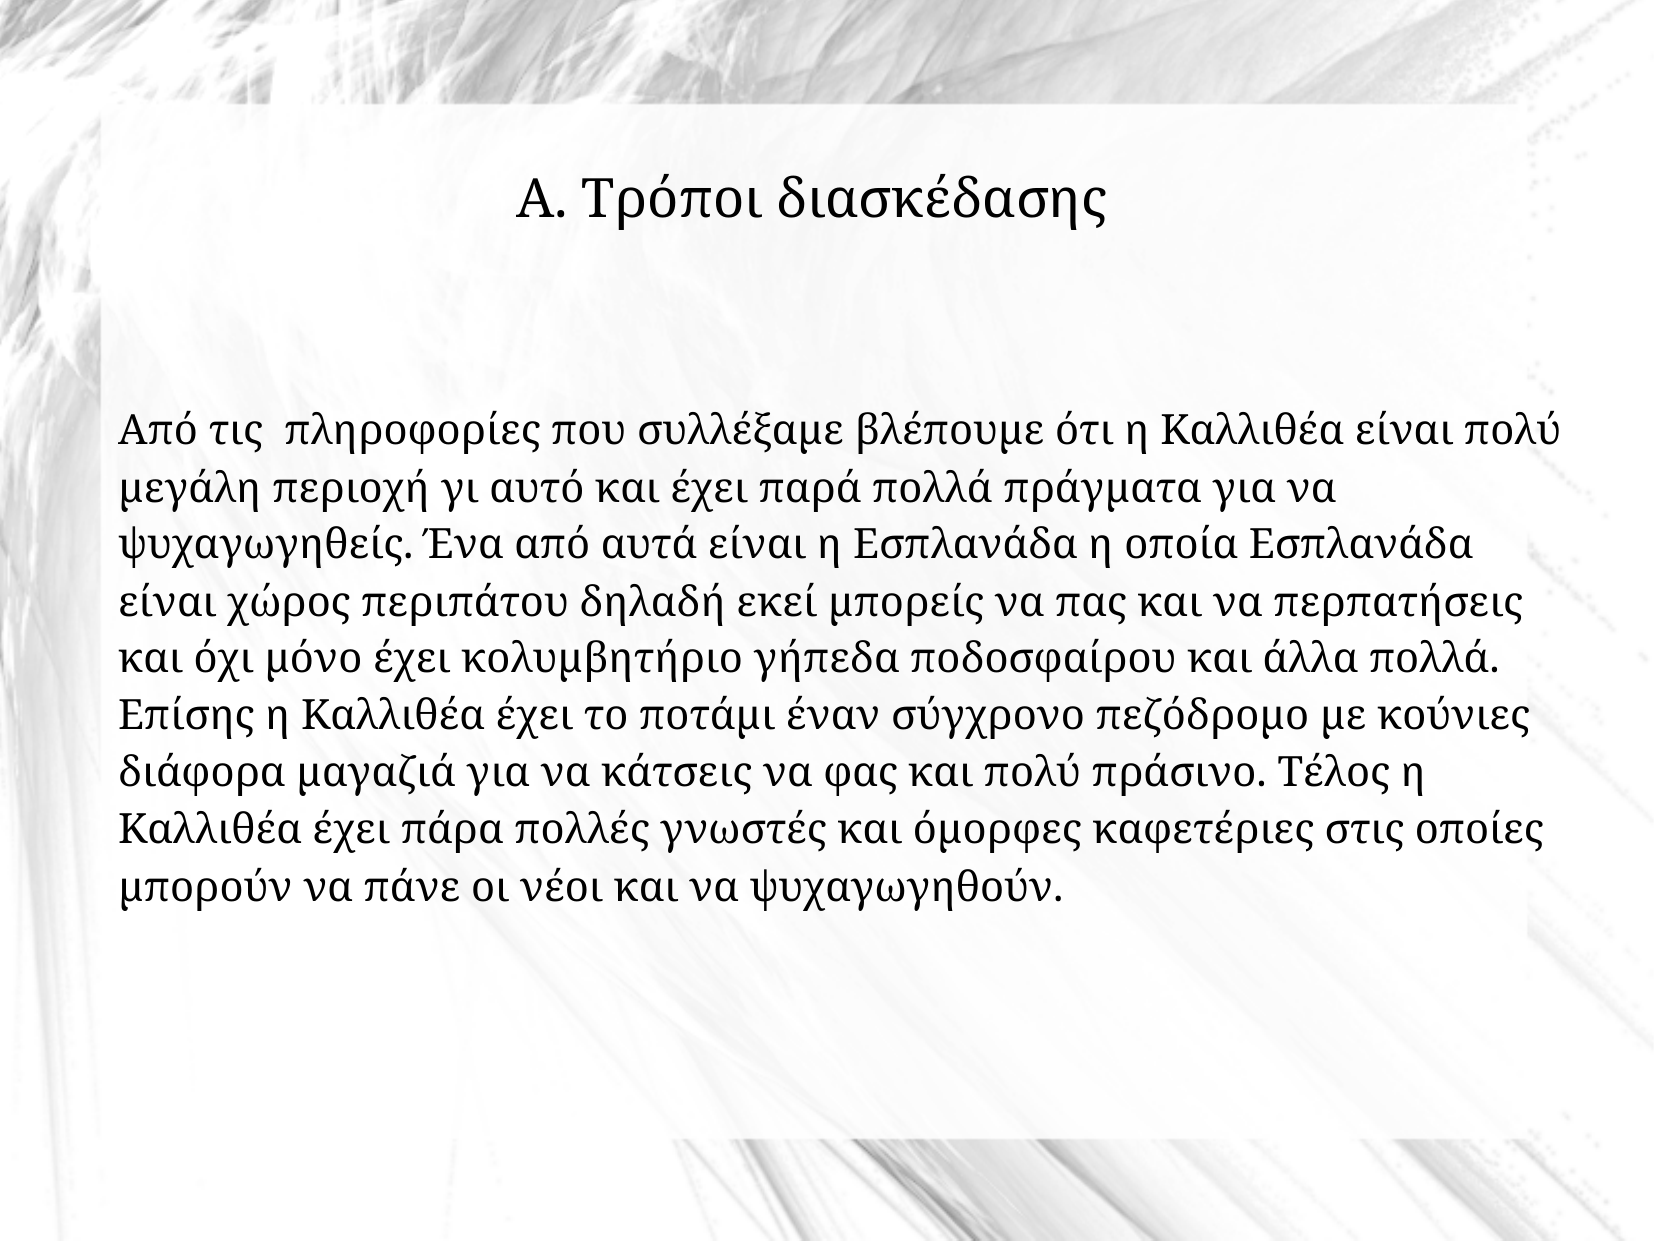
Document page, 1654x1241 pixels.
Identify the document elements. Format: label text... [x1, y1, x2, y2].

picture [0, 0, 1654, 1241]
list Από τις πληροφορίες που συλλέξαμε βλέπουμε ότι η Καλλιθέα είναι πολύ μεγάλη περιοχή γι αυτό και έχει παρά πολλά πράγματα για να ψυχαγωγηθείς. Ένα από αυτά είναι η Εσπλανάδα η οποία Εσπλανάδα είναι χώρος περιπάτου δηλαδή εκεί μπορείς να πας και να περπατήσεις και όχι μόνο έχει κολυμβητήριο γήπεδα ποδοσφαίρου και άλλα πολλά. Επίσης η Καλλιθέα έχει το ποτάμι έναν σύγχρονο πεζόδρομο με κούνιες διάφορα μαγαζιά για να κάτσεις να φας και πολύ πράσινο. Τέλος η Καλλιθέα έχει πάρα πολλές γνωστές και όμορφες καφετέριες στις οποίες μπορούν να πάνε οι νέοι και να ψυχαγωγηθούν. [118, 319, 1571, 945]
title Α. Τρόποι διασκέδασης [118, 112, 1506, 281]
